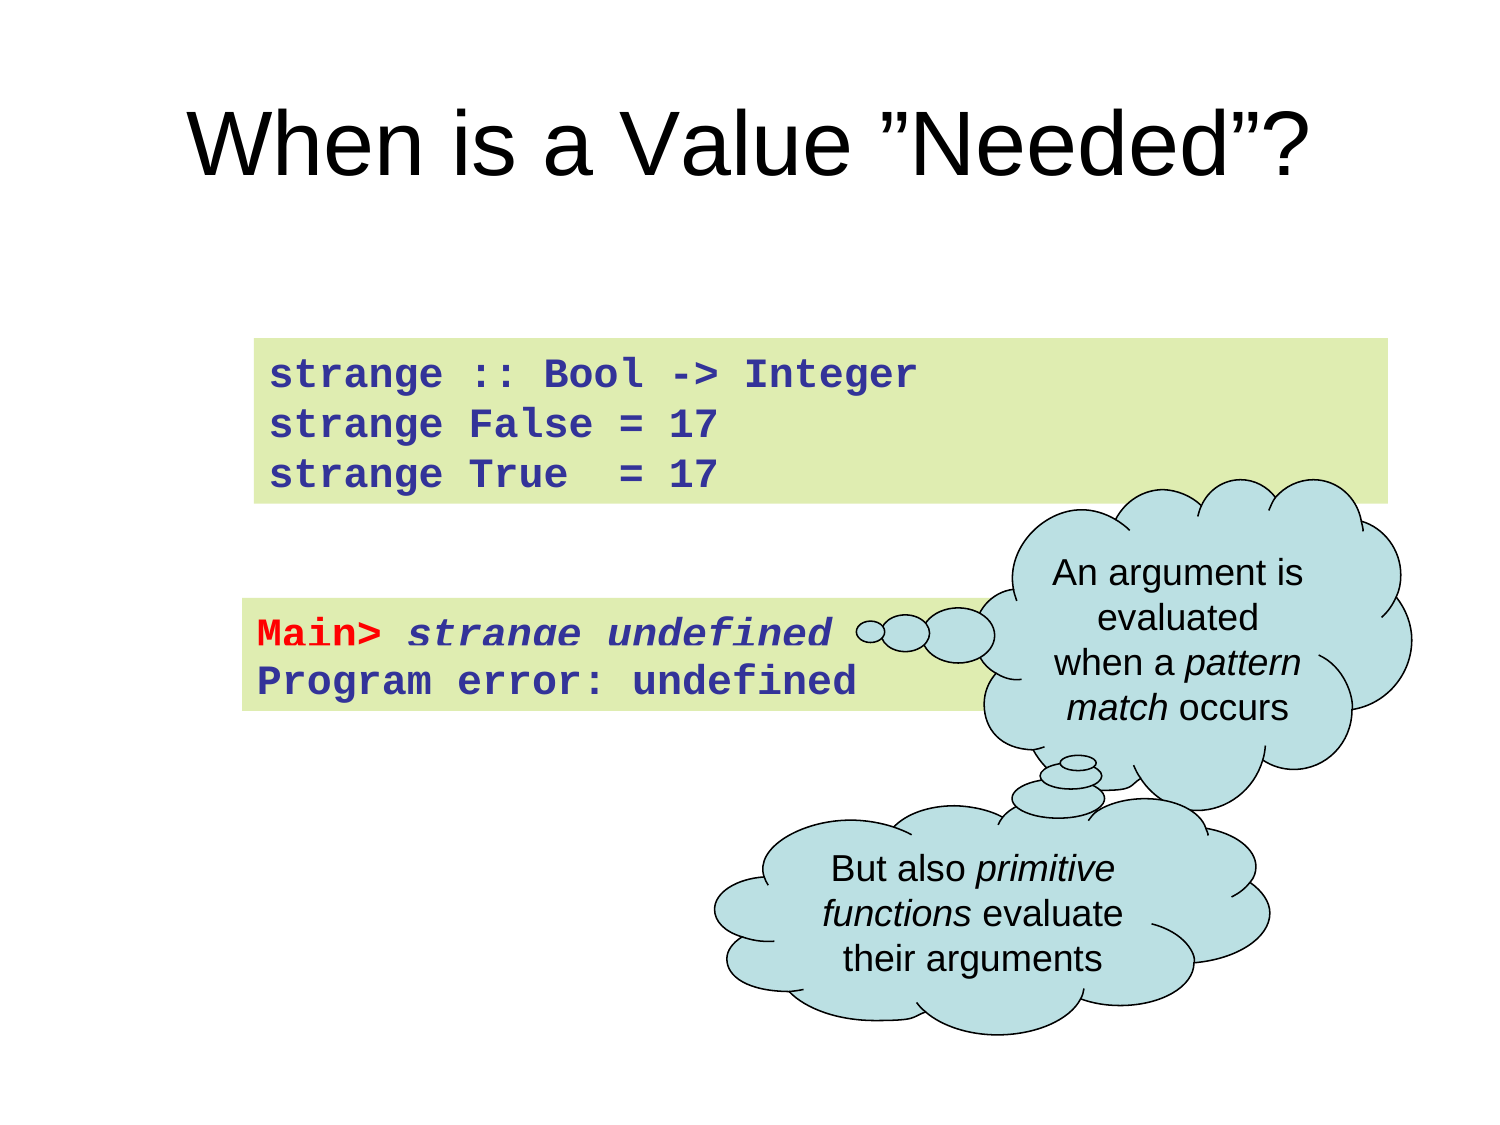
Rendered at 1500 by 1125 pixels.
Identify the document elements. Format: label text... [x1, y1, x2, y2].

text_box Program error: undefined [242, 645, 995, 711]
text_box Main> strange undefined [242, 597, 992, 645]
text_box An argument is evaluated when a pattern match occurs [856, 479, 1412, 811]
text_box strange :: Bool -> Integer strange False = 17 strange True = 17 [253, 338, 1388, 504]
text_box But also primitive functions evaluate their arguments [714, 755, 1270, 1035]
title When is a Value ”Needed”? [75, 45, 1426, 233]
